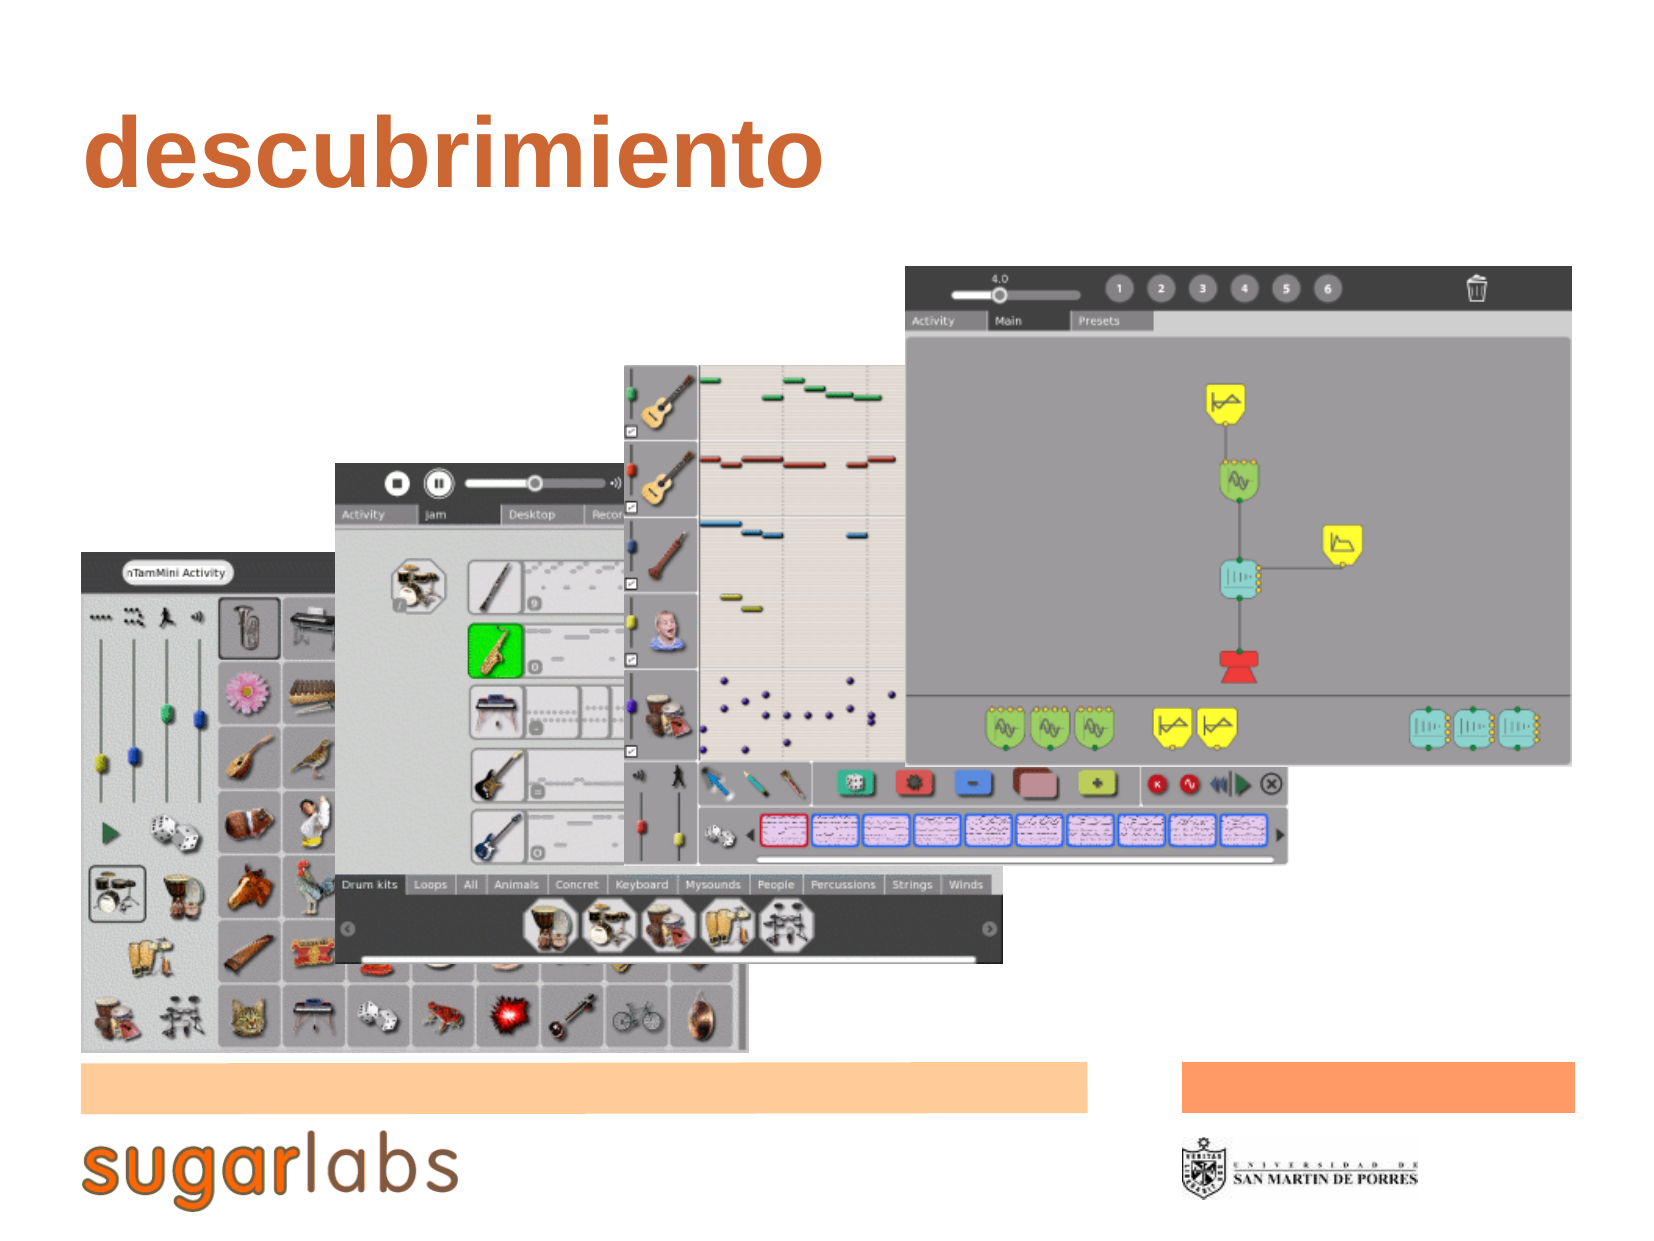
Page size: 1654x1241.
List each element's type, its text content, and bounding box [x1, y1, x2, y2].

picture [81, 266, 1572, 1053]
title descubrimiento [82, 49, 1571, 257]
picture [1182, 1137, 1418, 1200]
picture [82, 1130, 458, 1212]
